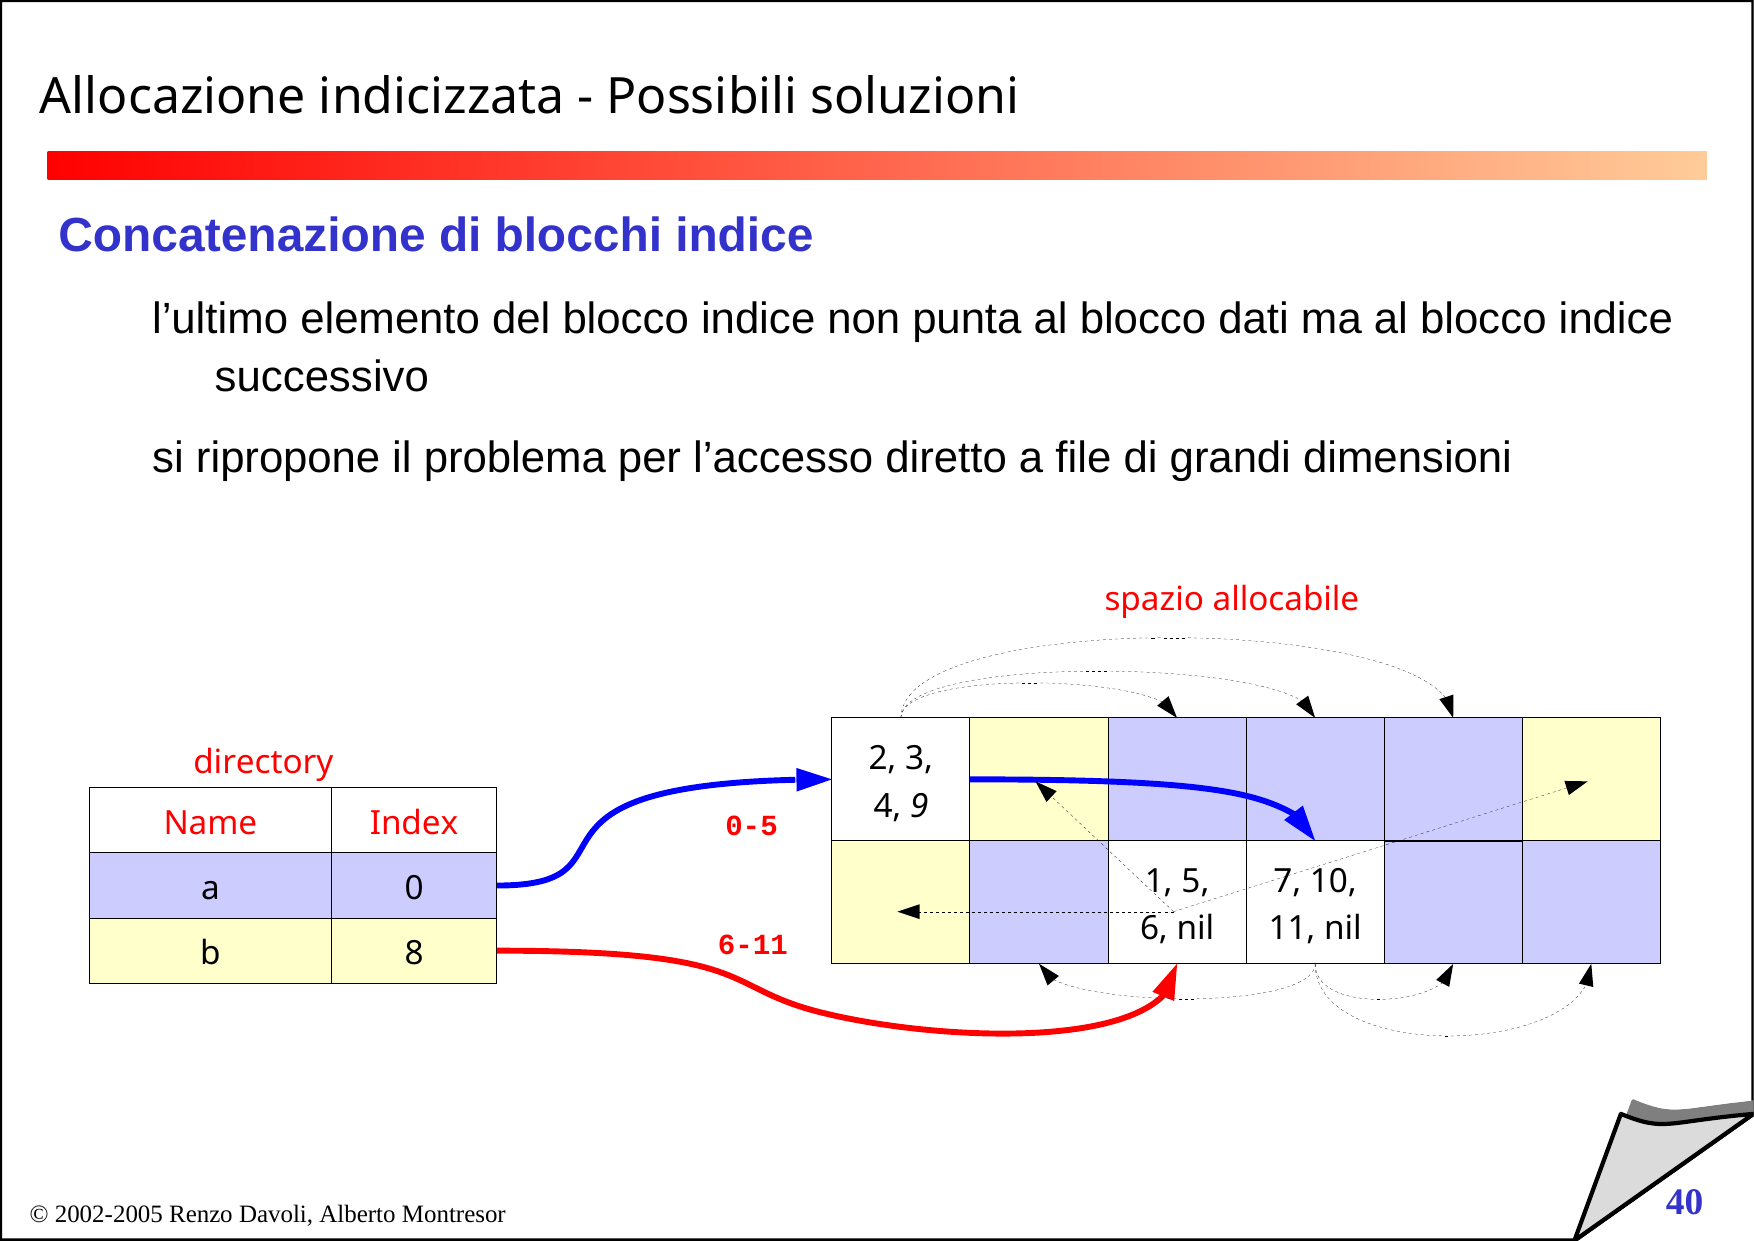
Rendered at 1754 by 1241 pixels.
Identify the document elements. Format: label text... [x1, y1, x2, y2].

text_box Index [331, 787, 497, 852]
text_box 8 [331, 918, 497, 984]
text_box 6-11 [1074, 152, 1078, 179]
text_box 6-11 [717, 928, 800, 966]
text_box Name [89, 787, 331, 852]
text_box spazio allocabile [1104, 572, 1396, 624]
text_box 2, 3, 4, 9 [831, 717, 970, 840]
list Concatenazione di blocchi indice l’ultimo elemento del blocco indice non punta al blocco dati ma al blocco indice successivo si ripropone il problema per l’accesso diretto a file di grandi dimensioni [58, 206, 1695, 587]
text_box 0-5 [725, 809, 787, 847]
text_box 7, 10, 11, nil [1247, 840, 1385, 964]
text_box Start [1469, 152, 1474, 179]
text_box directory [193, 735, 365, 787]
text_box 1, 5, 6, nil [1108, 840, 1247, 964]
text_box 0 [331, 852, 497, 918]
text_box b [89, 918, 331, 984]
text_box [970, 717, 1661, 964]
text_box [831, 783, 1312, 964]
text_box a [89, 852, 331, 918]
title Allocazione indicizzata - Possibili soluzioni [40, 49, 1713, 144]
